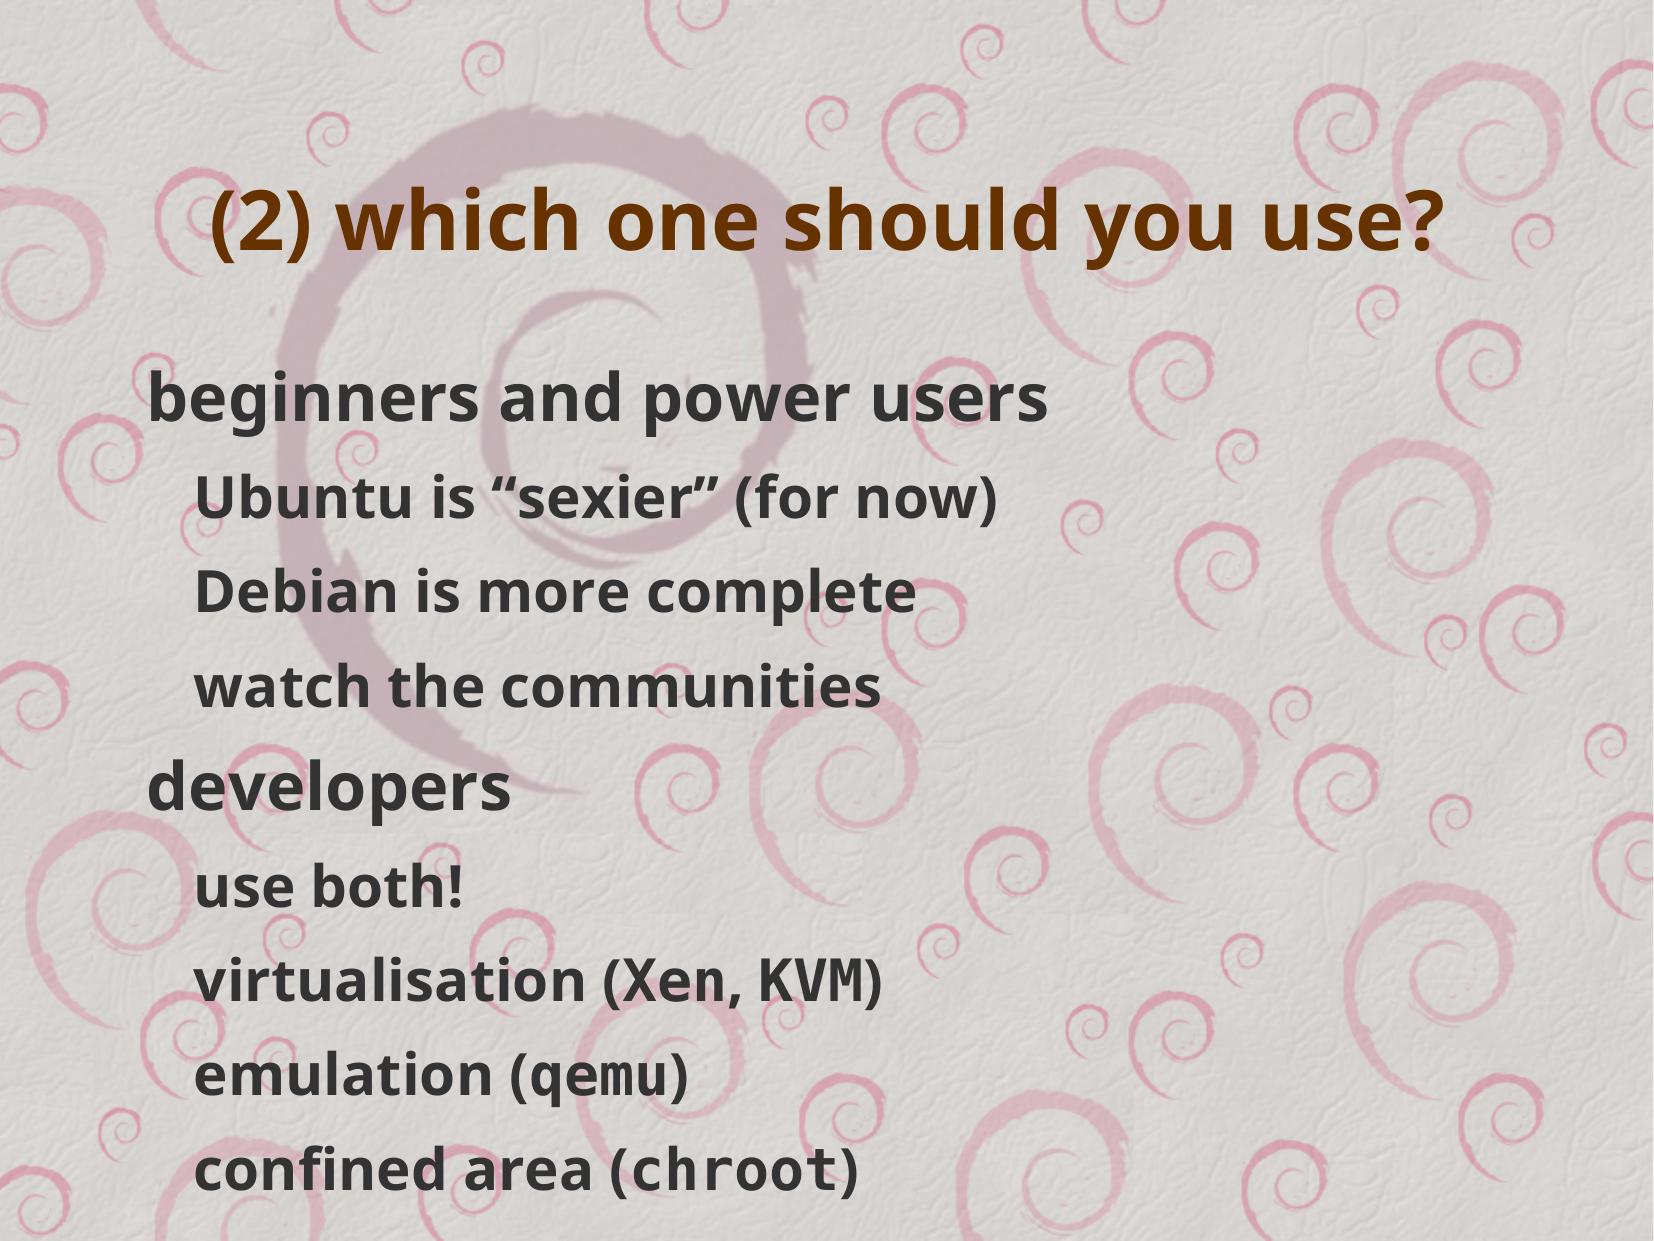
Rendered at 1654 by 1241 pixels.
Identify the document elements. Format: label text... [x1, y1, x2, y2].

list beginners and power users Ubuntu is “sexier” (for now) Debian is more complete watch the communities developers use both! virtualisation (Xen, KVM) emulation (qemu) confined area (chroot) [134, 350, 1516, 1133]
picture [0, 0, 1654, 1241]
title (2) which one should you use? [121, 114, 1534, 322]
